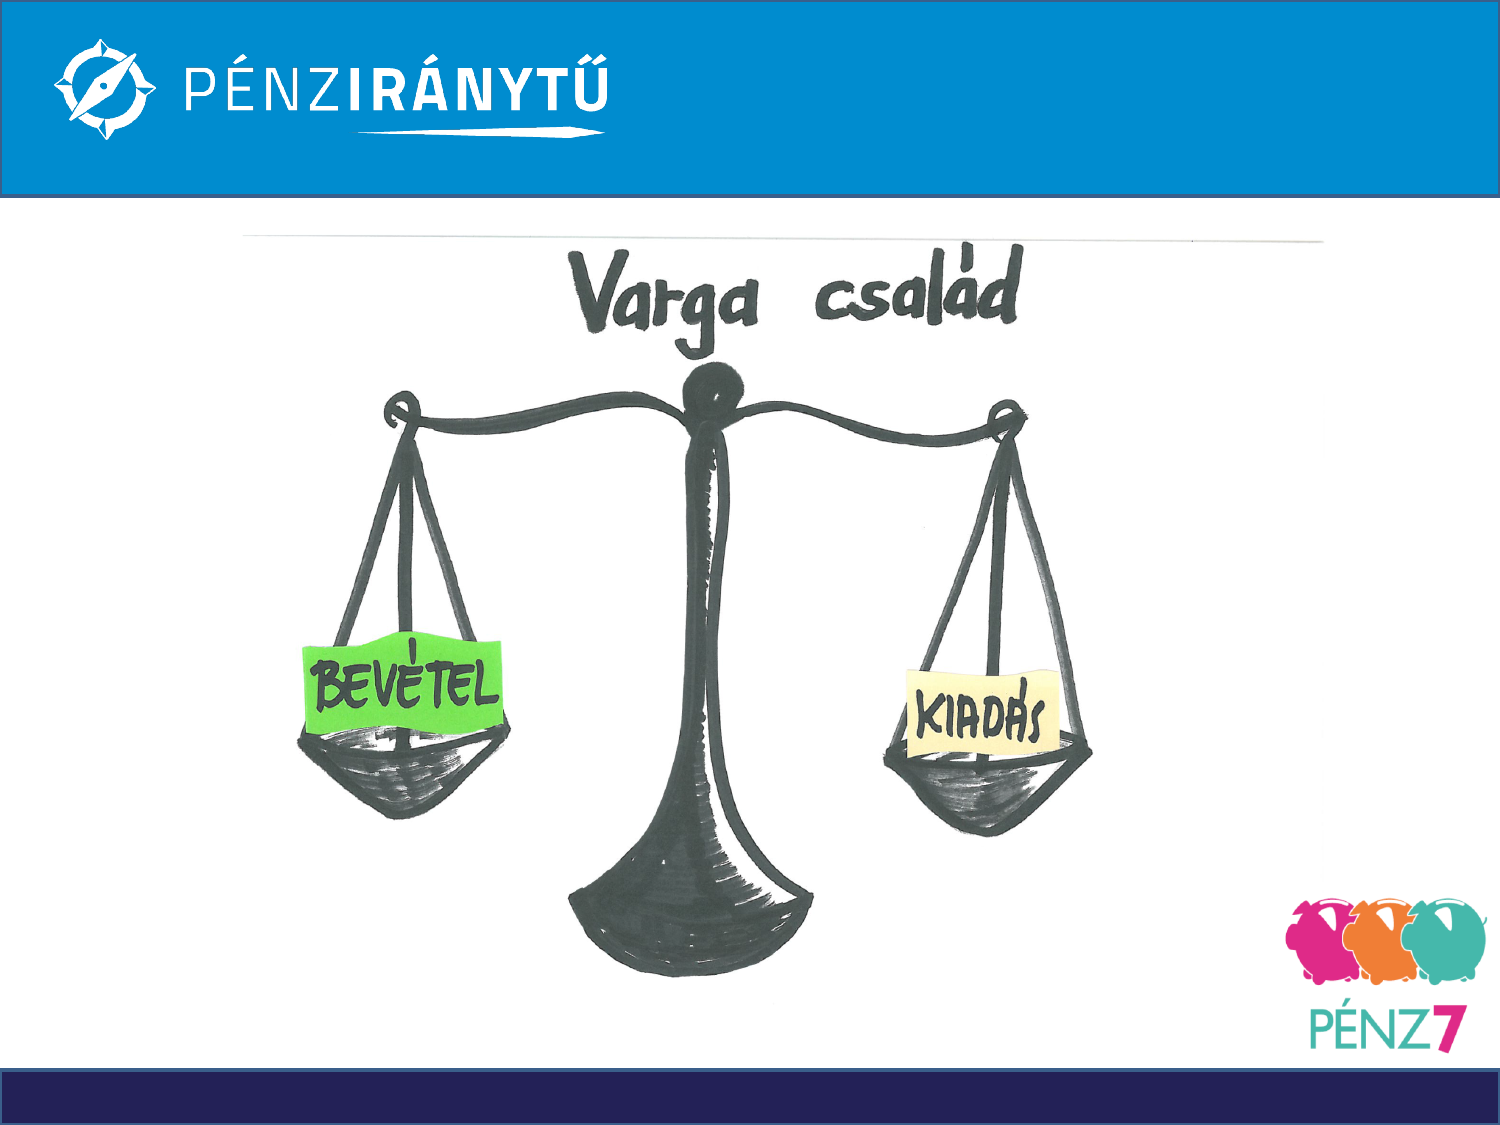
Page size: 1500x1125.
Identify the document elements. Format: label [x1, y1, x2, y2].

picture [228, 68, 253, 110]
picture [105, 90, 146, 139]
picture [70, 54, 153, 120]
picture [267, 68, 297, 110]
picture [576, 69, 606, 111]
picture [385, 127, 599, 137]
picture [537, 69, 567, 110]
picture [579, 55, 591, 64]
picture [501, 69, 531, 110]
picture [374, 69, 404, 110]
picture [593, 55, 605, 64]
picture [414, 69, 446, 110]
picture [458, 69, 491, 110]
picture [351, 69, 358, 110]
picture [425, 55, 437, 64]
picture [242, 231, 1500, 1057]
picture [104, 49, 125, 61]
picture [235, 55, 245, 63]
picture [310, 68, 337, 110]
picture [64, 40, 101, 83]
picture [187, 68, 214, 110]
picture [79, 113, 103, 127]
picture [57, 86, 76, 109]
